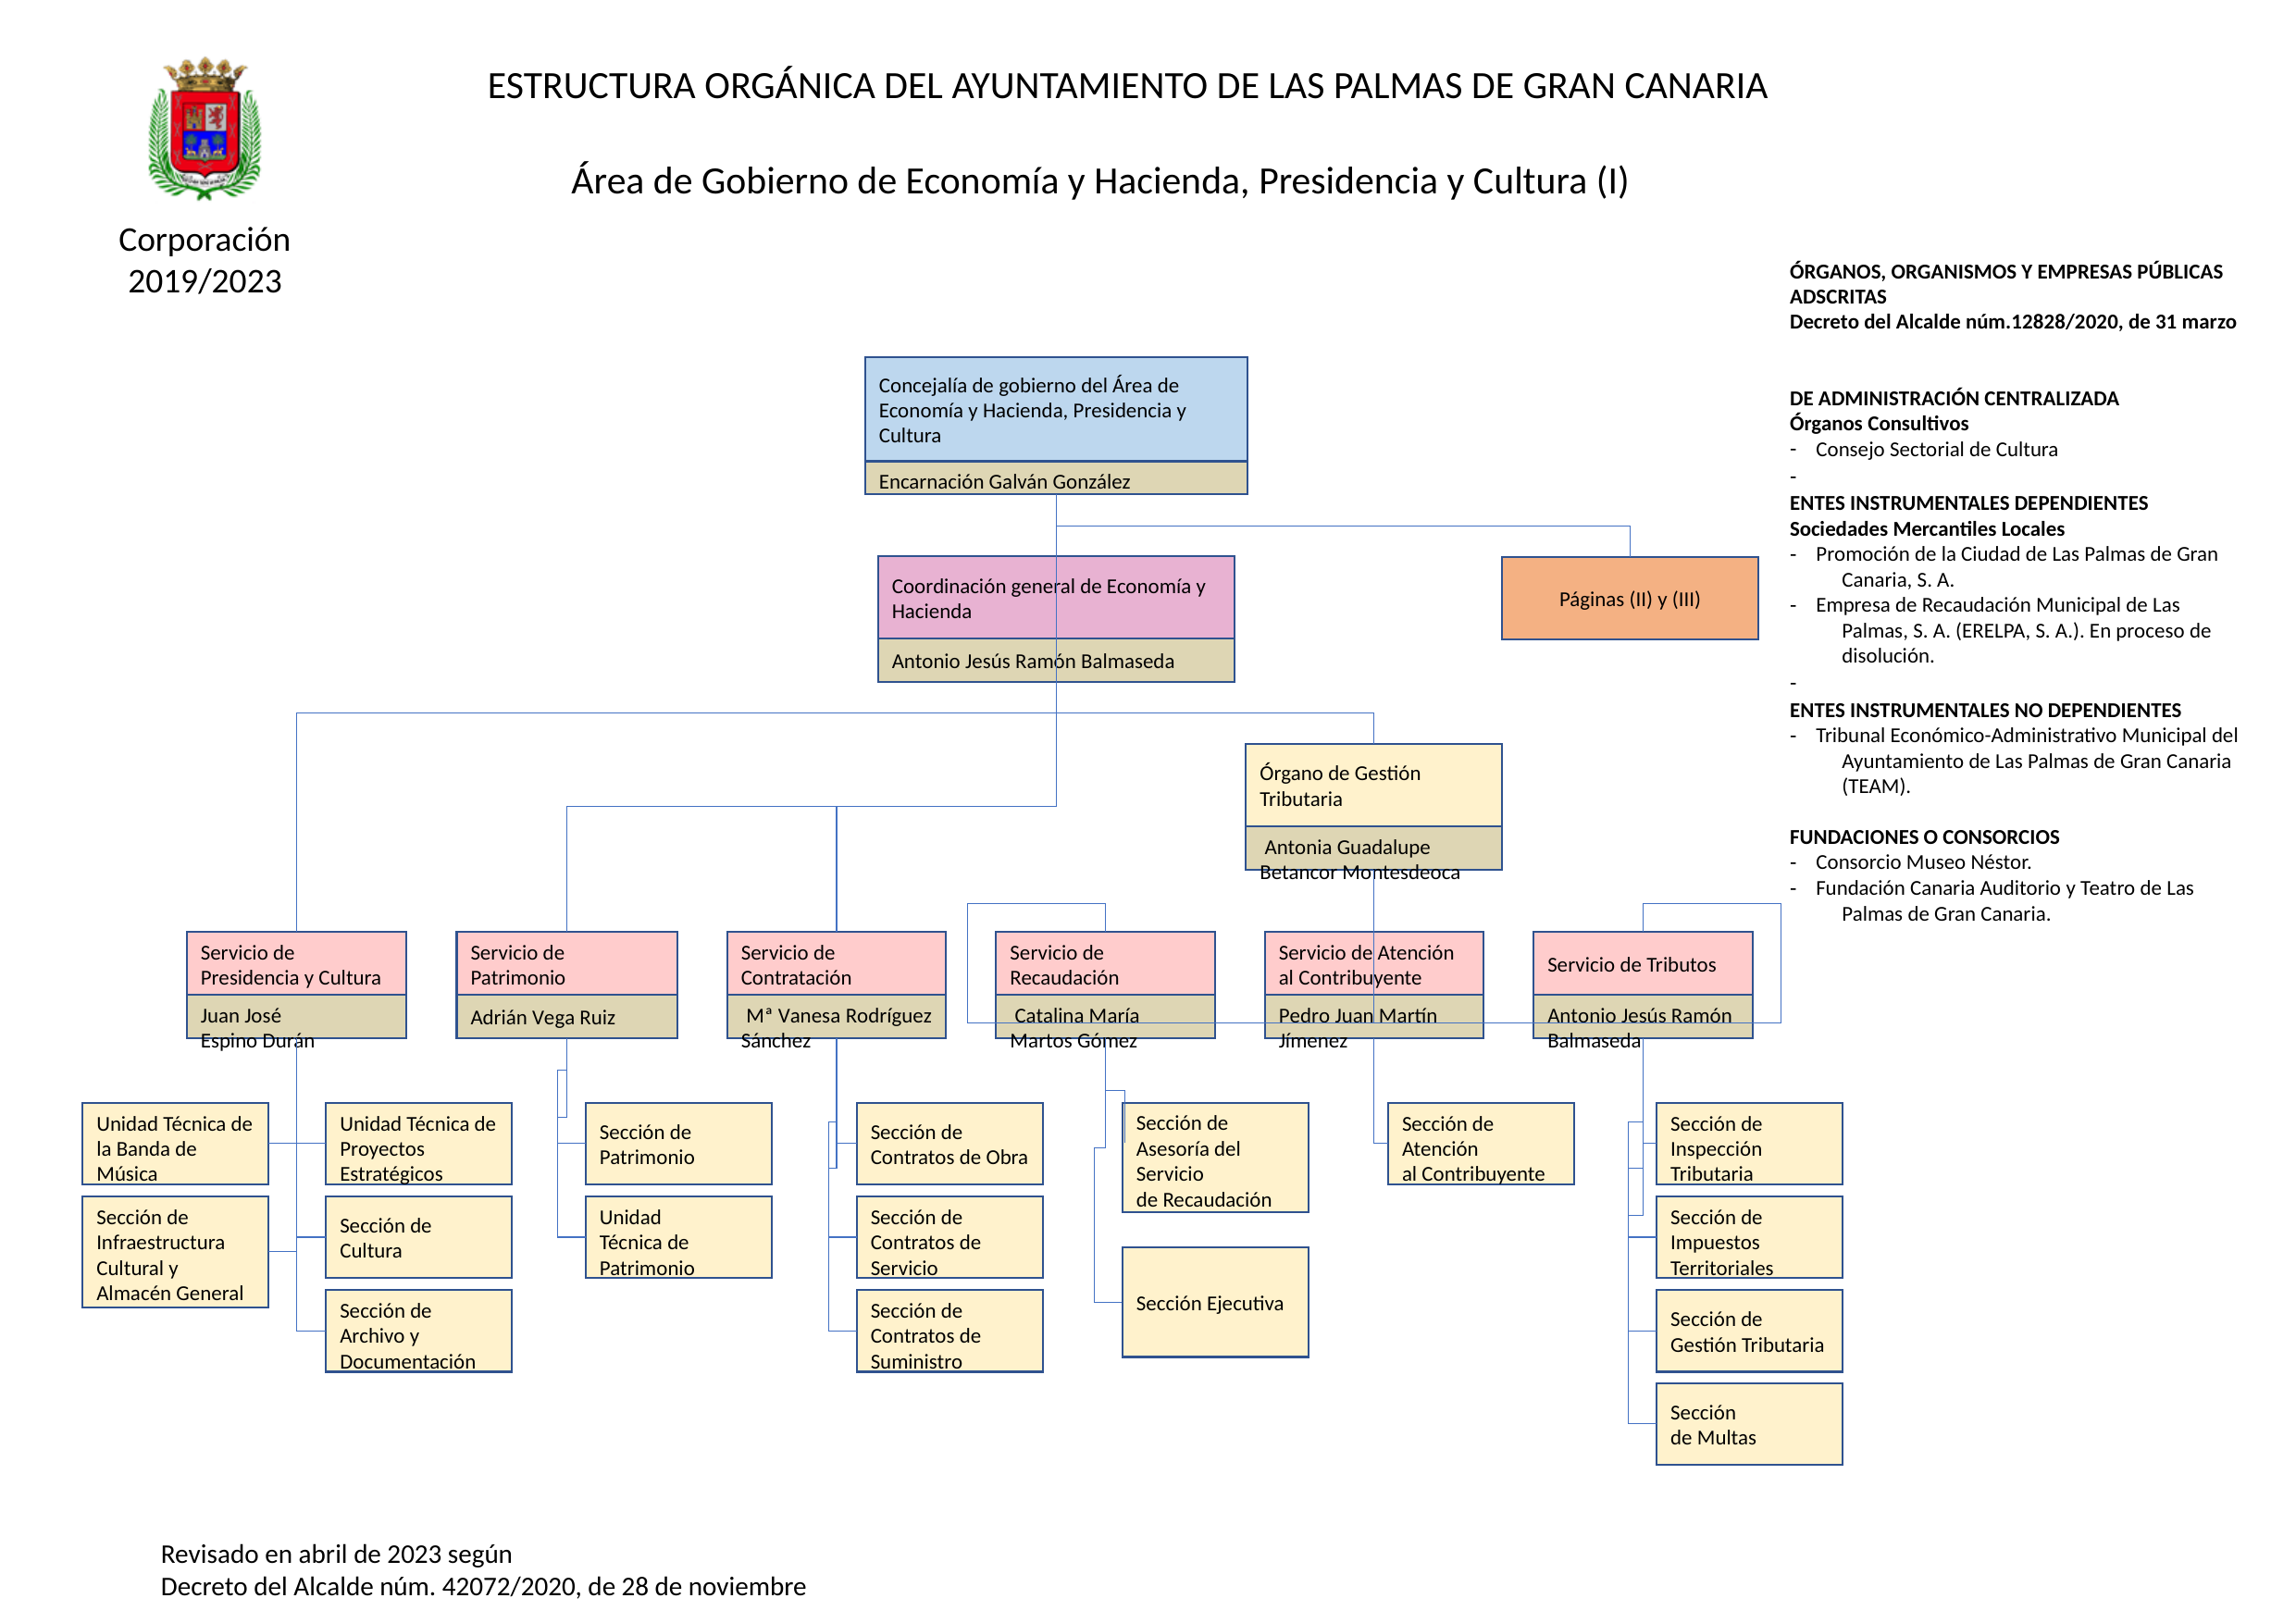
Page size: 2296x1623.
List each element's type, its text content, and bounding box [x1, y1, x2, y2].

text_box Coordinación general de Economía y Hacienda [878, 556, 1056, 638]
text_box Servicio de Recaudación [996, 932, 1215, 995]
text_box Sección de Inspección Tributaria [1657, 1103, 1843, 1184]
text_box Sección de Impuestos Territoriales [1657, 1196, 1843, 1278]
text_box Servicio de Tributos [1533, 932, 1753, 995]
text_box Mª Vanesa Rodríguez Sánchez [727, 995, 946, 1038]
text_box Órgano de Gestión Tributaria [1246, 744, 1502, 826]
text_box Sección de Atención al Contribuyente [1388, 1103, 1574, 1184]
text_box Servicio de Atención al Contribuyente [1265, 932, 1373, 995]
text_box Antonio Jesús Ramón Balmaseda [1057, 638, 1235, 682]
text_box Unidad Técnica de la Banda de Música [82, 1103, 268, 1184]
picture [146, 53, 263, 204]
text_box Servicio de Atención al Contribuyente [1374, 932, 1483, 995]
text_box Coordinación general de Economía y Hacienda [1057, 556, 1235, 638]
text_box Sección de Gestión Tributaria [1657, 1290, 1843, 1372]
text_box Pedro Juan Martín Jímenez [1265, 995, 1373, 1022]
text_box Sección de Contratos de Suministro [857, 1290, 1043, 1372]
text_box Sección de Archivo y Documentación [326, 1290, 512, 1372]
text_box Catalina María Martos Gómez [996, 995, 1215, 1022]
text_box Adrián Vega Ruiz [457, 995, 677, 1038]
text_box Encarnación Galván González [865, 461, 1247, 494]
text_box Área de Gobierno de Economía y Hacienda, Presidencia y Cultura (I) [557, 147, 1654, 209]
text_box Sección de Infraestructura Cultural y Almacén General [82, 1196, 268, 1307]
text_box Catalina María Martos Gómez [996, 1022, 1215, 1038]
text_box Revisado en abril de 2023 según Decreto del Alcalde núm. 42072/2020, de 28 de noviembre [146, 1529, 1339, 1609]
text_box Sección de Patrimonio [586, 1103, 772, 1184]
text_box Sección de Contratos de Obra [857, 1103, 1043, 1184]
text_box Sección de Asesoría del Servicio de Recaudación [1123, 1103, 1309, 1212]
text_box Servicio de Contratación [727, 932, 946, 995]
text_box Pedro Juan Martín Jímenez [1374, 995, 1483, 1022]
text_box Antonio Jesús Ramón Balmaseda [878, 638, 1056, 682]
text_box ESTRUCTURA ORGÁNICA DEL AYUNTAMIENTO DE LAS PALMAS DE GRAN CANARIA [473, 53, 1822, 114]
text_box Servicio de Presidencia y Cultura [187, 932, 406, 995]
text_box Páginas (II) y (III) [1502, 557, 1758, 639]
text_box Antonia Guadalupe Betancor Montesdeoca [1246, 826, 1502, 870]
text_box Sección de Contratos de Servicio [857, 1196, 1043, 1278]
text_box Unidad Técnica de Patrimonio [586, 1196, 772, 1278]
text_box Sección Ejecutiva [1123, 1247, 1309, 1357]
text_box Unidad Técnica de Proyectos Estratégicos [326, 1103, 512, 1184]
text_box ÓRGANOS, ORGANISMOS Y EMPRESAS PÚBLICAS ADSCRITAS Decreto del Alcalde núm.12828/2020, de 31 marzo DE ADMINISTRACIÓN CENTRALIZADA Órganos Consultivos Consejo Sectorial de Cultura ENTES INSTRUMENTALES DEPENDIENTES Sociedades Mercantiles Locales Promoción de la Ciudad de Las Palmas de Gran Canaria, S. A. Empresa de Recaudación Municipal de Las Palmas, S. A. (ERELPA, S. A.). En proceso de disolución. ENTES INSTRUMENTALES NO DEPENDIENTES Tribunal Económico-Administrativo Municipal del Ayuntamiento de Las Palmas de Gran Canaria (TEAM). FUNDACIONES O CONSORCIOS Consorcio Museo Néstor. Fundación Canaria Auditorio y Teatro de Las Palmas de Gran Canaria. [1776, 250, 2256, 985]
text_box Sección de Cultura [326, 1196, 512, 1278]
text_box Antonio Jesús Ramón Balmaseda [1533, 1022, 1753, 1038]
text_box Servicio de Patrimonio [457, 932, 677, 995]
text_box Antonio Jesús Ramón Balmaseda [1533, 995, 1753, 1022]
text_box Pedro Juan Martín Jímenez [1265, 1022, 1483, 1038]
text_box Juan José Espino Durán [187, 995, 406, 1038]
text_box Concejalía de gobierno del Área de Economía y Hacienda, Presidencia y Cultura [865, 357, 1247, 461]
text_box Sección de Multas [1657, 1383, 1843, 1465]
text_box Corporación 2019/2023 [82, 209, 328, 308]
